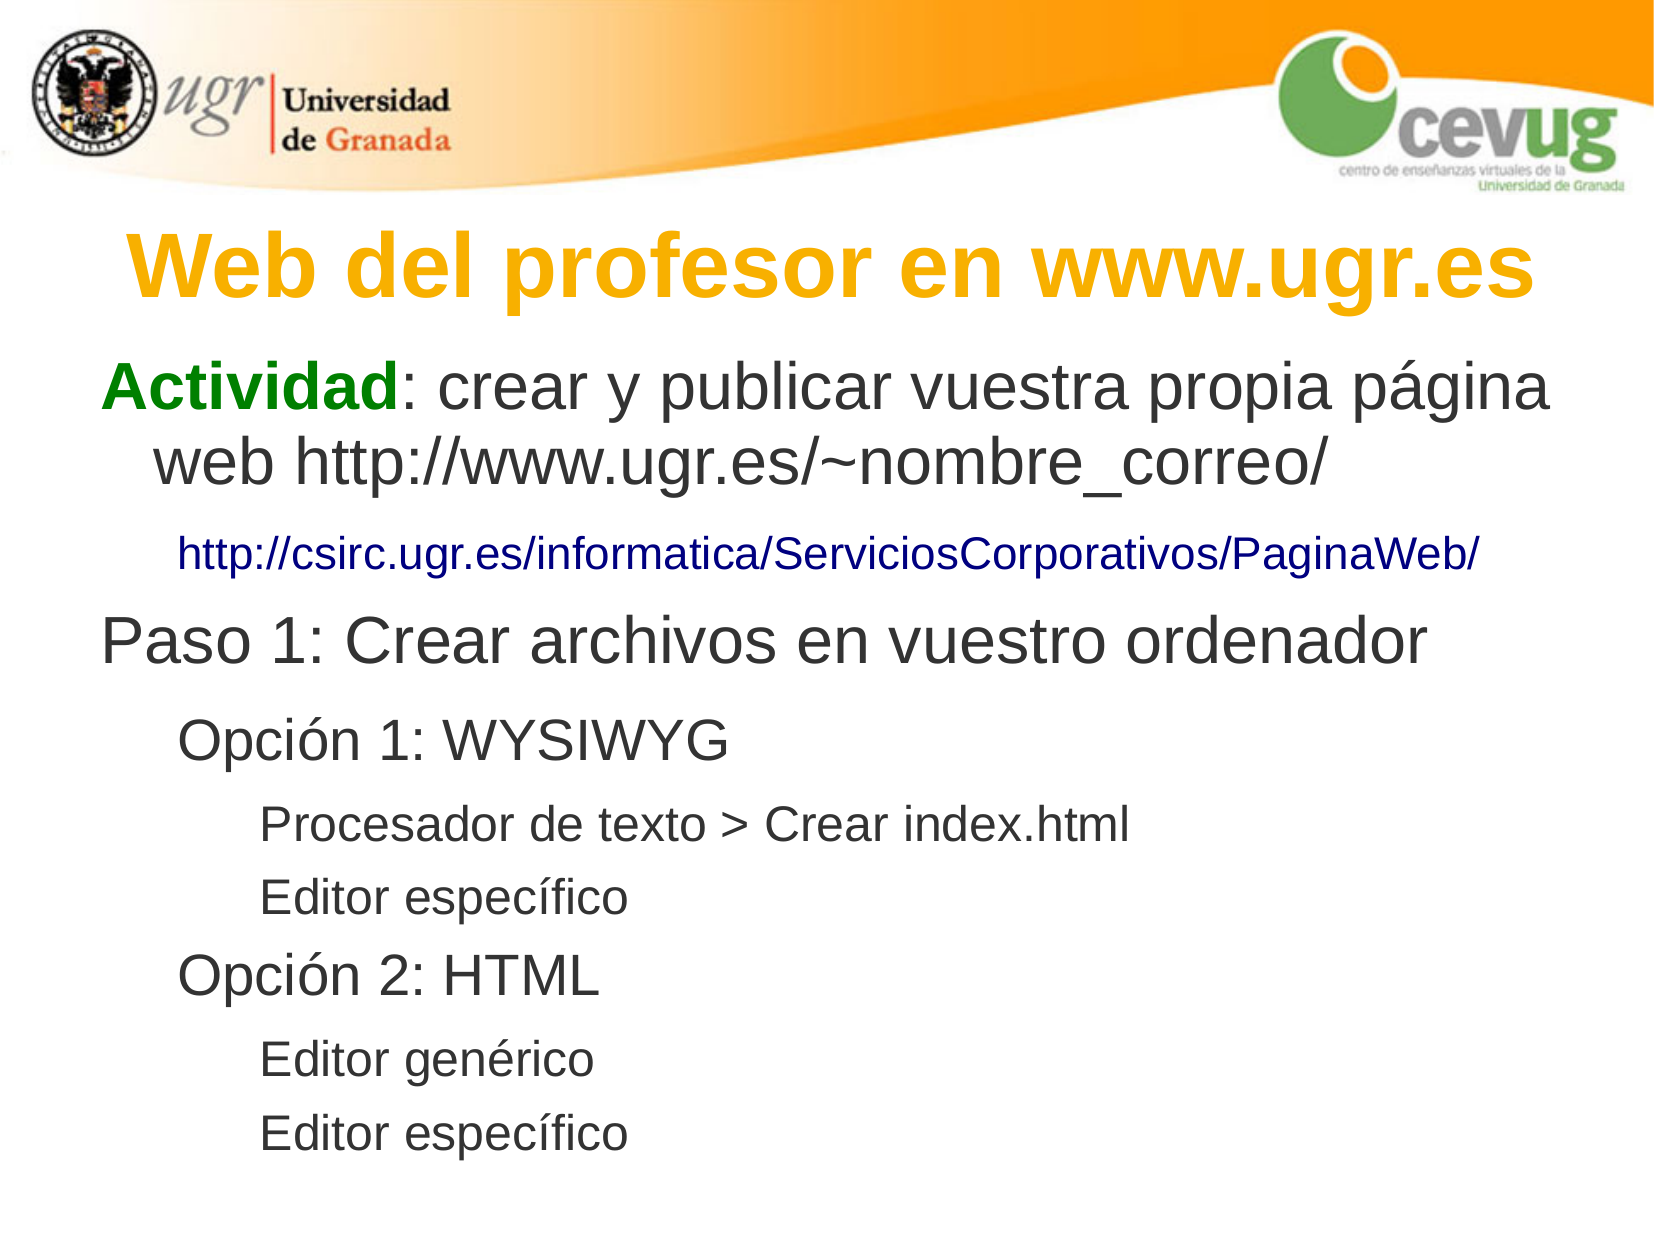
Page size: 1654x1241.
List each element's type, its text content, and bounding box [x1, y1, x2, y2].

title Web del profesor en www.ugr.es [88, 177, 1577, 355]
list Actividad: crear y publicar vuestra propia página web http://www.ugr.es/~nombre_correo/ http://csirc.ugr.es/informatica/ServiciosCorporativos/PaginaWeb/ Paso 1: Crear archivos en vuestro ordenador Opción 1: WYSIWYG Procesador de texto > Crear index.html Editor específico Opción 2: HTML Editor genérico Editor específico [82, 349, 1571, 1168]
